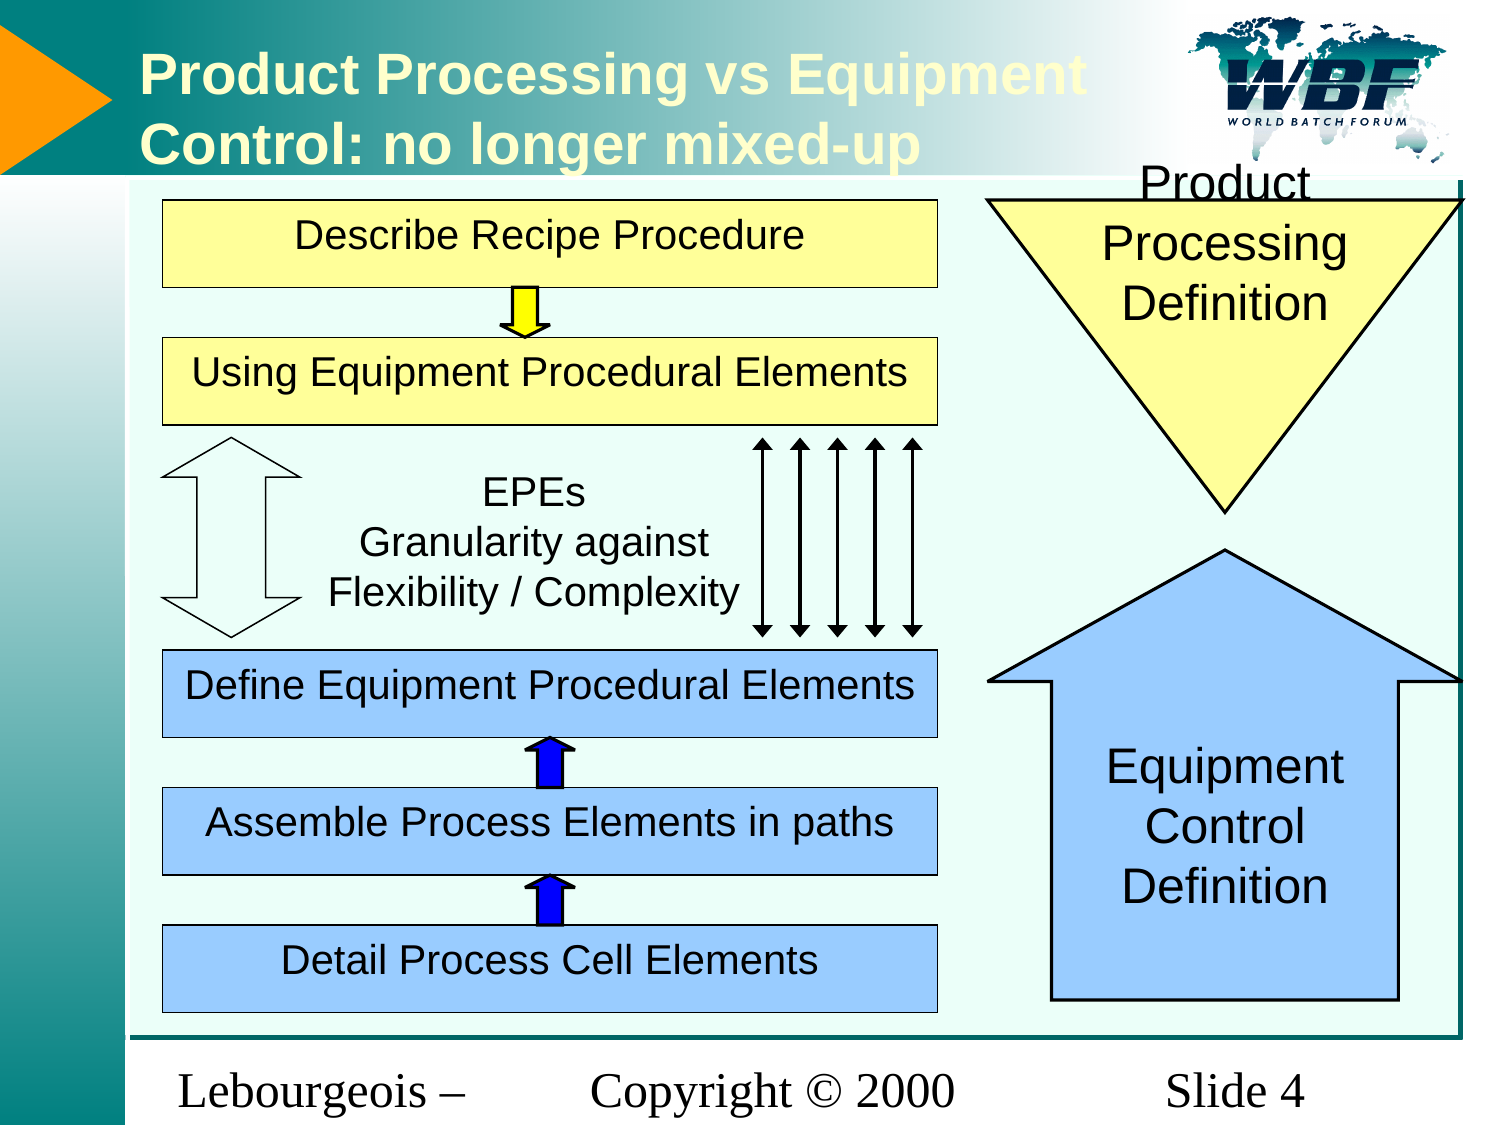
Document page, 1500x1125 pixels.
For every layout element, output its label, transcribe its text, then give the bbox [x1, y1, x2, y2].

text_box Detail Process Cell Elements [162, 924, 938, 1013]
text_box [524, 737, 576, 788]
text_box [524, 875, 576, 926]
text_box Product Processing Definition [987, 199, 1463, 513]
text_box Describe Recipe Procedure [162, 199, 938, 288]
text_box Equipment Control Definition [987, 549, 1463, 1001]
text_box Define Equipment Procedural Elements [162, 649, 938, 738]
text_box [500, 287, 551, 338]
text_box Using Equipment Procedural Elements [162, 337, 938, 426]
text_box Assemble Process Elements in paths [162, 787, 938, 876]
text_box EPEs Granularity against Flexibility / Complexity [324, 462, 744, 617]
title Product Processing vs Equipment Control: no longer mixed-up [125, 28, 1150, 184]
